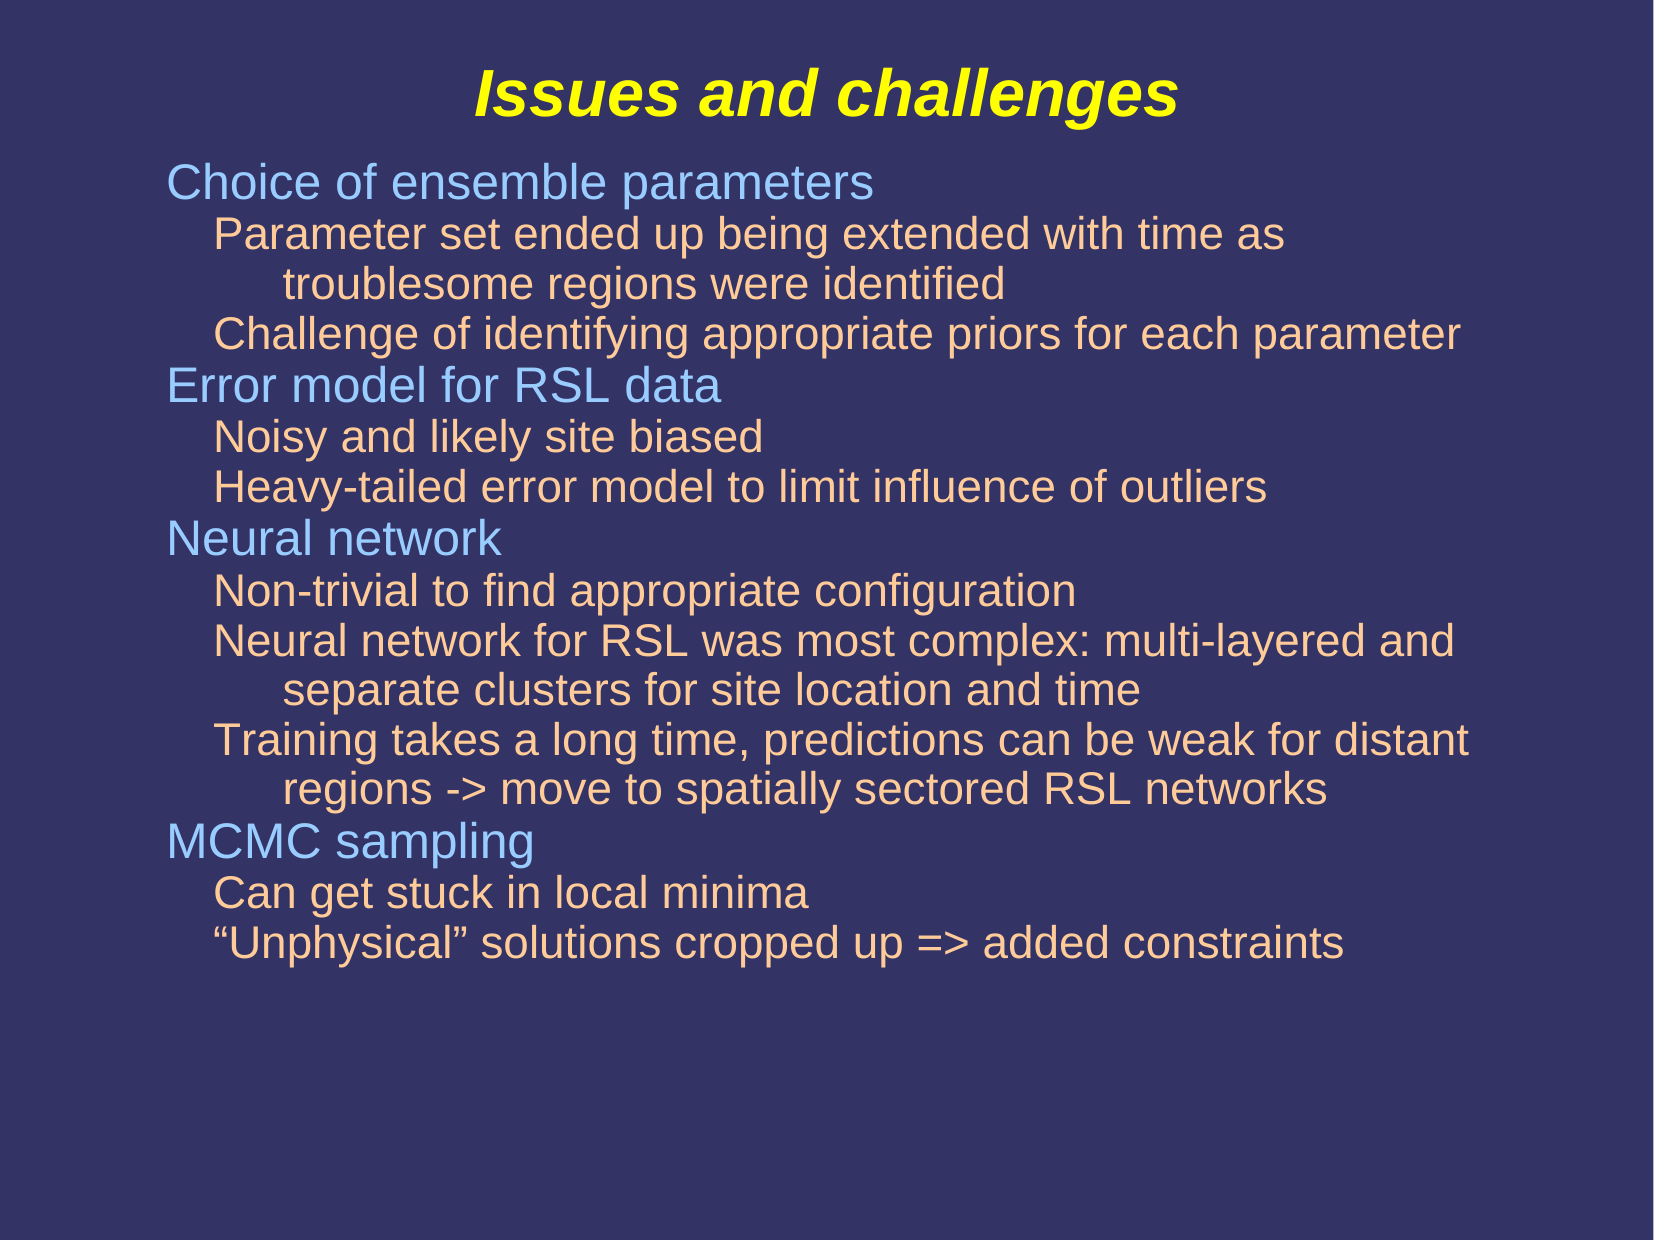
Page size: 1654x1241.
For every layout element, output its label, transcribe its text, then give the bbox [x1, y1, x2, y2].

title Issues and challenges [121, 22, 1534, 167]
list Choice of ensemble parameters Parameter set ended up being extended with time as troublesome regions were identified Challenge of identifying appropriate priors for each parameter Error model for RSL data Noisy and likely site biased Heavy-tailed error model to limit influence of outliers Neural network Non-trivial to find appropriate configuration Neural network for RSL was most complex: multi-layered and separate clusters for site location and time Training takes a long time, predictions can be weak for distant regions -> move to spatially sectored RSL networks MCMC sampling Can get stuck in local minima “Unphysical” solutions cropped up => added constraints [154, 156, 1536, 1238]
